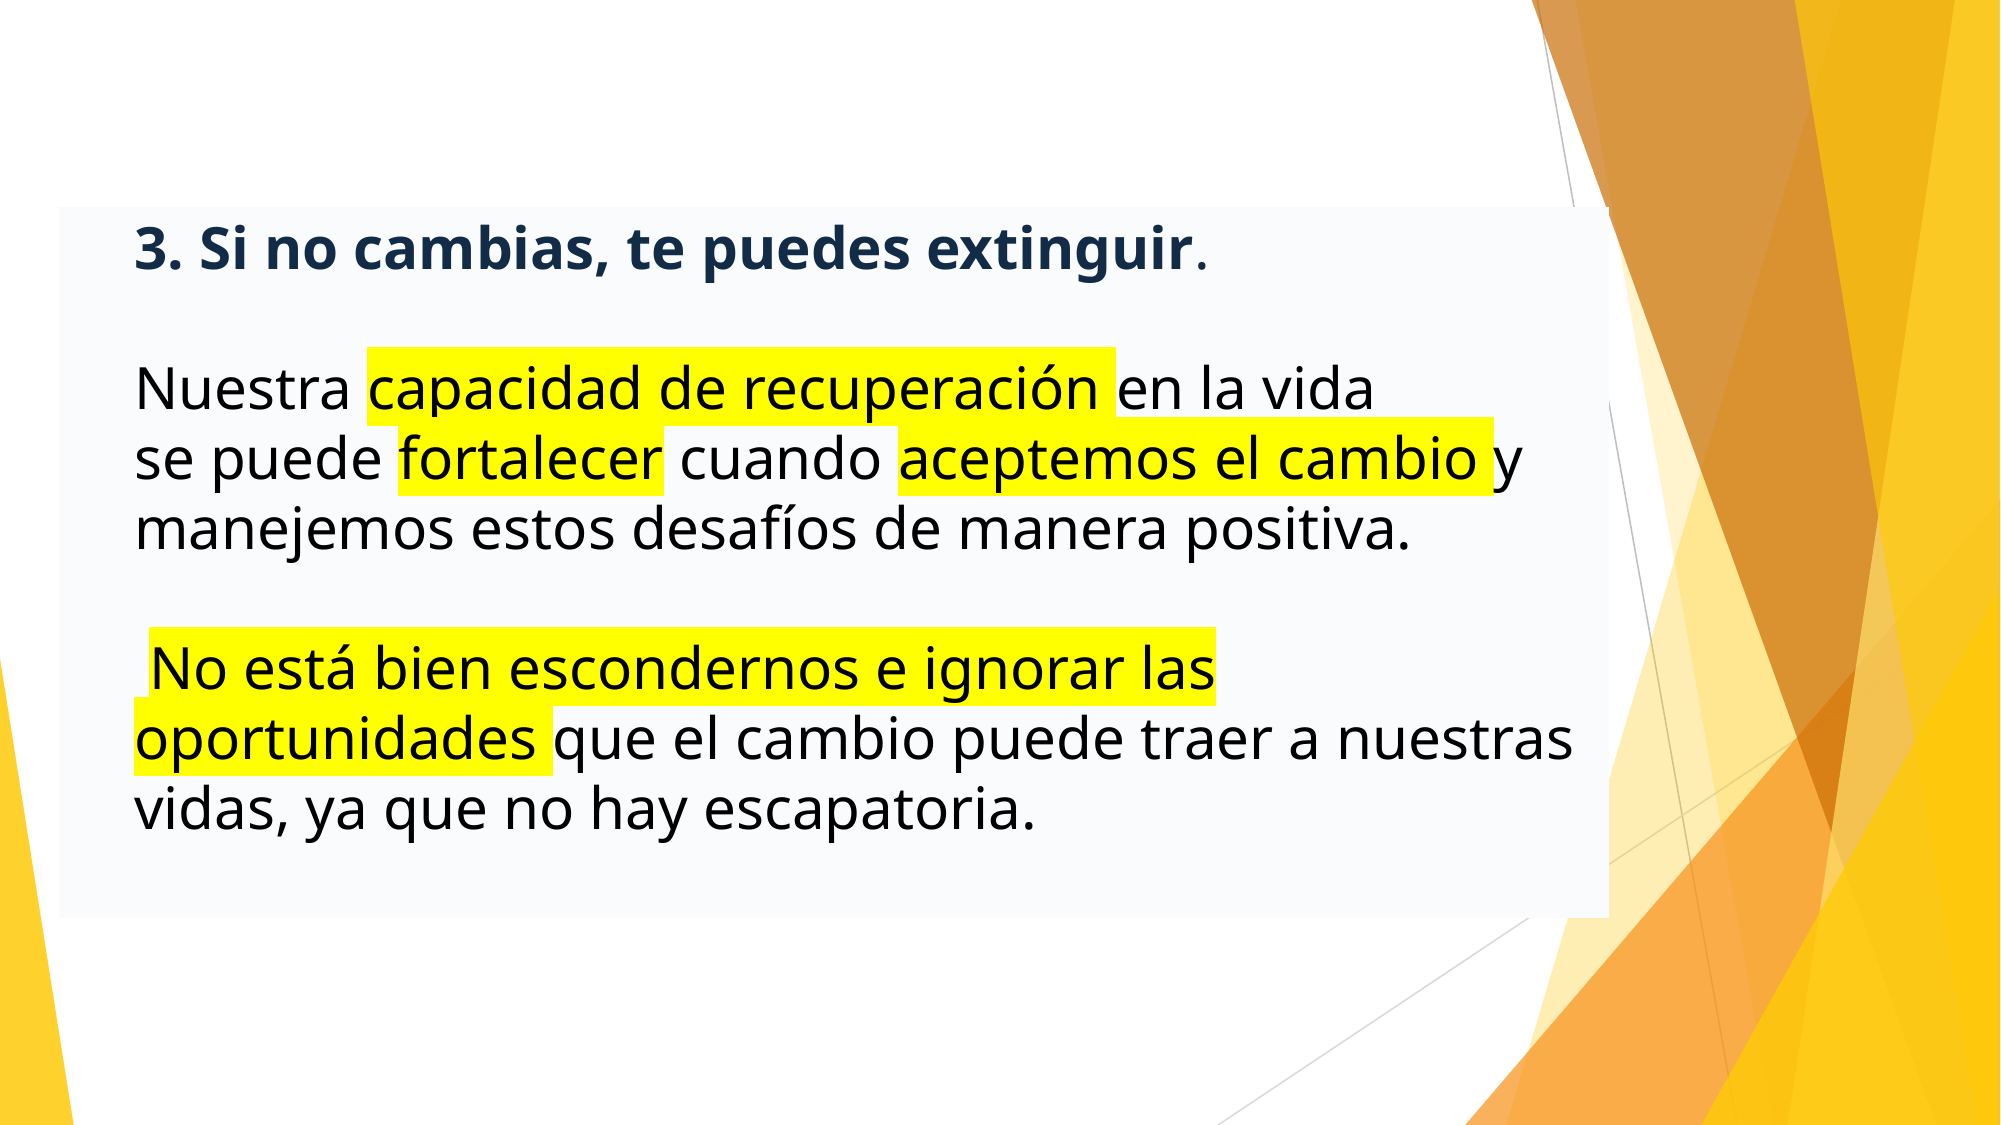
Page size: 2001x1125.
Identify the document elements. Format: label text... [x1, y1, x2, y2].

text_box 3. Si no cambias, te puedes extinguir. Nuestra capacidad de recuperación en la vida se puede fortalecer cuando aceptemos el cambio y manejemos estos desafíos de manera positiva. No está bien escondernos e ignorar las oportunidades que el cambio puede traer a nuestras vidas, ya que no hay escapatoria. [59, 207, 1609, 918]
